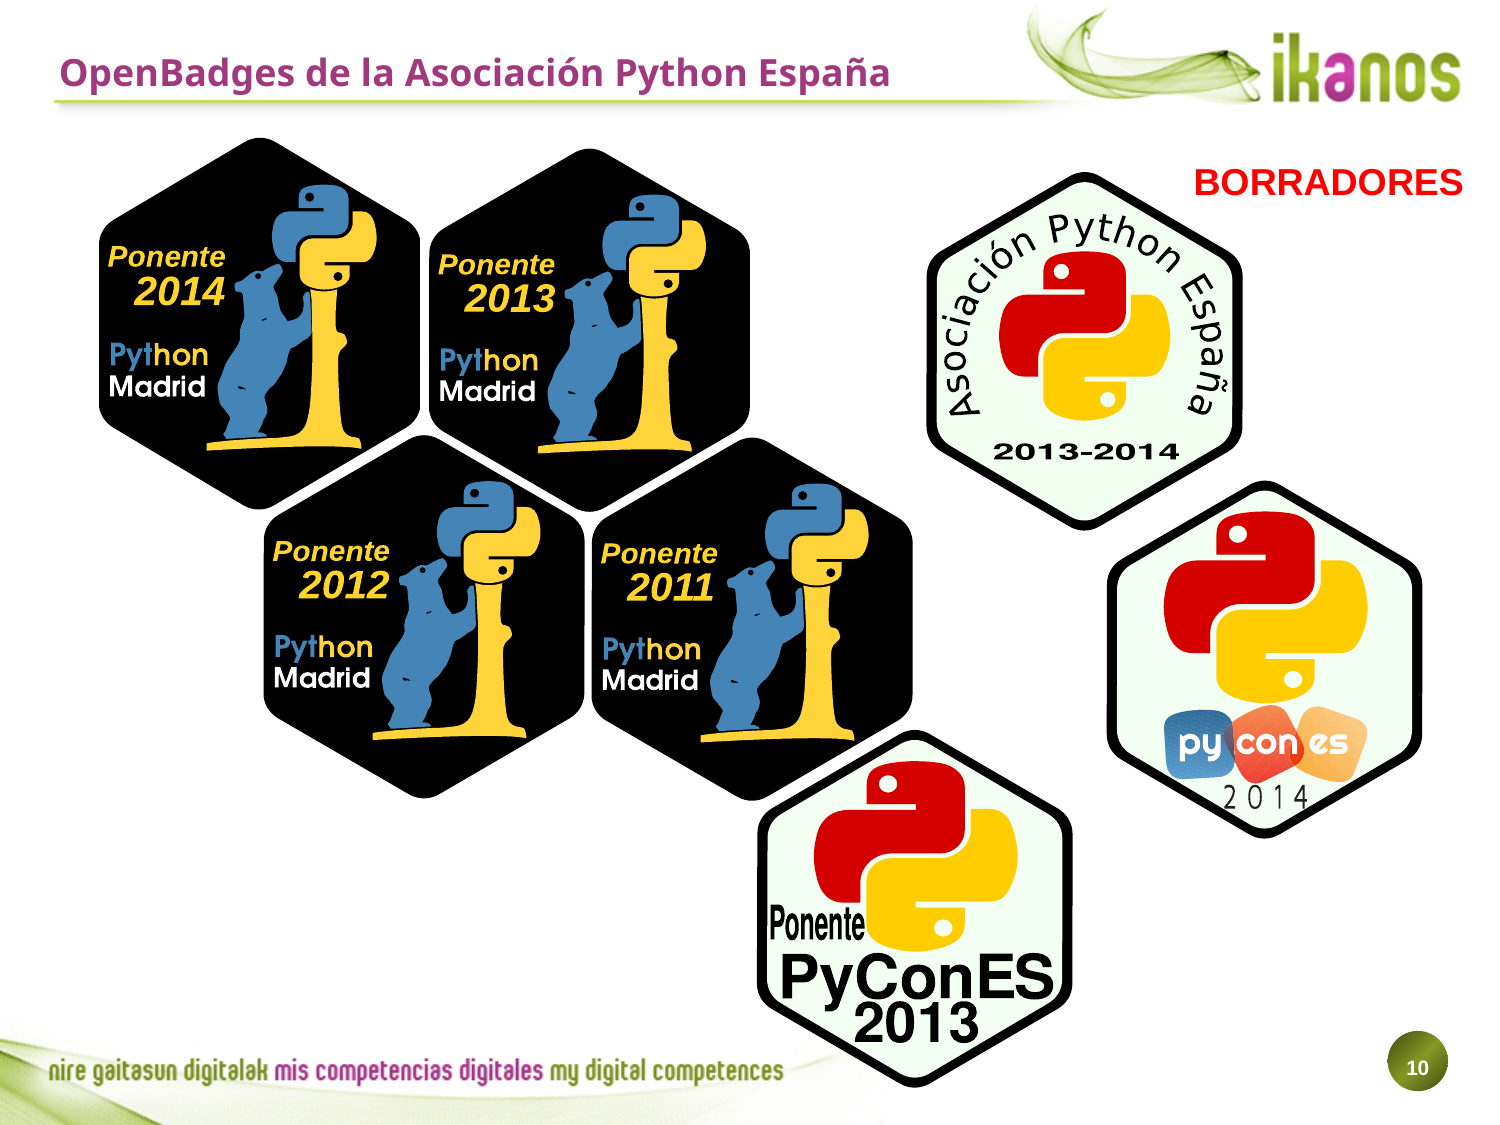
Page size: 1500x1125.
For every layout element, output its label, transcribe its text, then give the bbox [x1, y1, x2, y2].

text_box OpenBadges de la Asociación Python España [43, 41, 1036, 103]
text_box BORRADORES [1178, 150, 1500, 255]
picture [0, 0, 1500, 1125]
